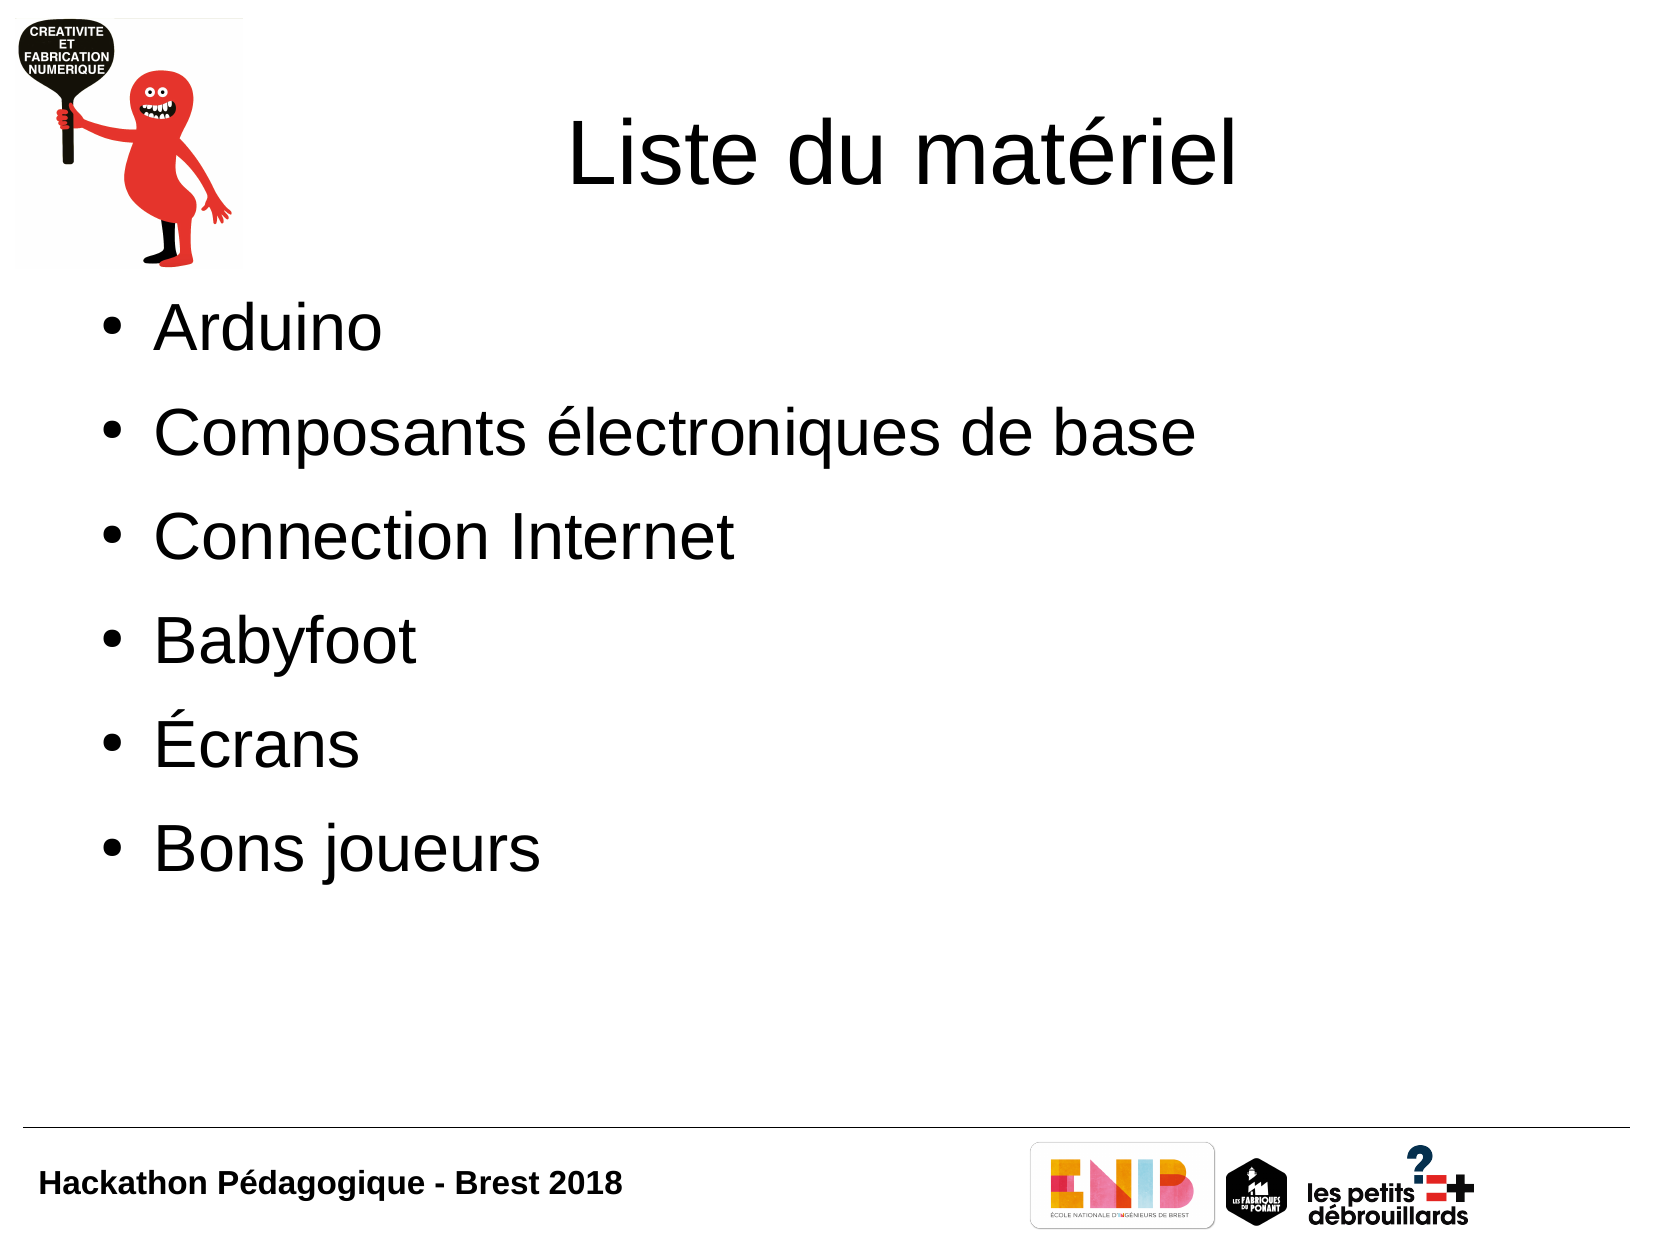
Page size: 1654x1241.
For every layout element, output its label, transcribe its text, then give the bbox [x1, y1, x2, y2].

title Liste du matériel [236, 49, 1571, 257]
picture [1308, 1145, 1474, 1225]
text_box Hackathon Pédagogique - Brest 2018 [23, 1157, 945, 1211]
picture [1015, 1127, 1287, 1241]
picture [15, 18, 243, 269]
list Arduino Composants électroniques de base Connection Internet Babyfoot Écrans Bons joueurs [82, 290, 1571, 1109]
